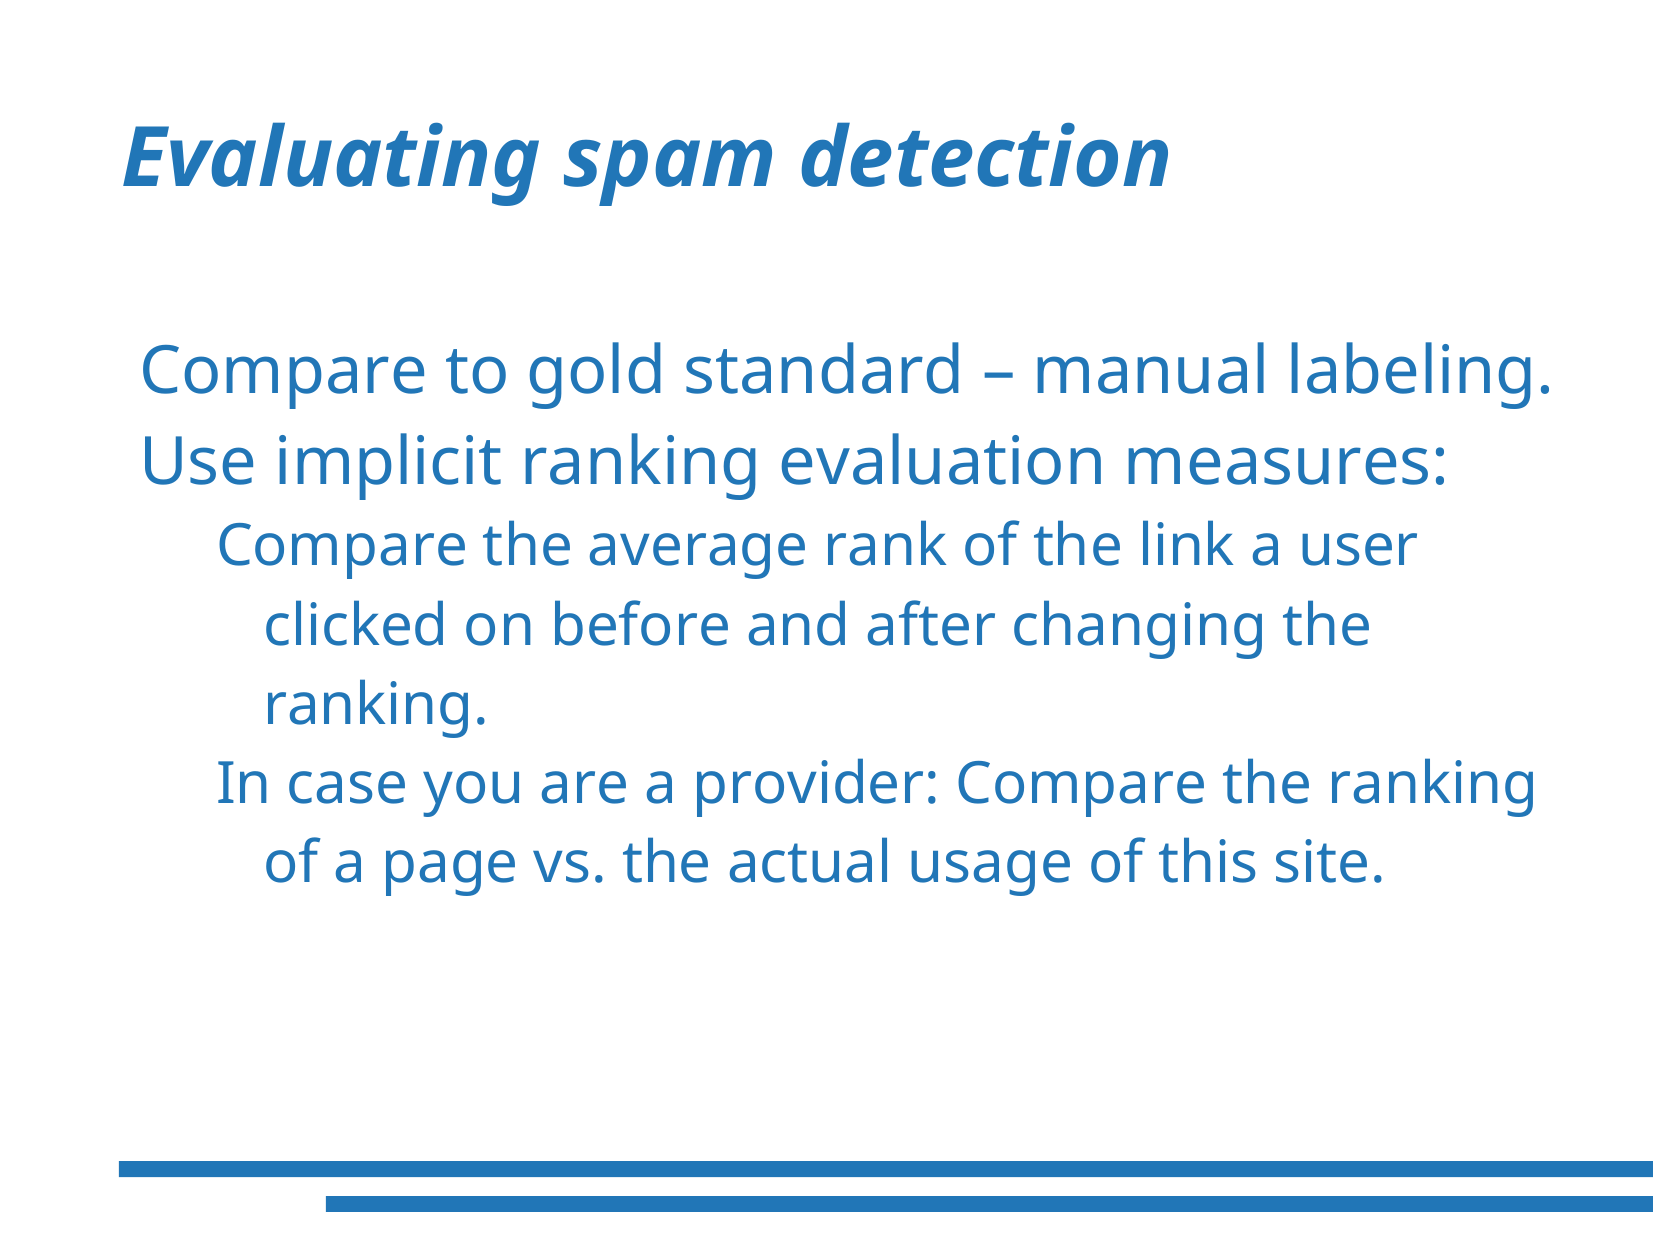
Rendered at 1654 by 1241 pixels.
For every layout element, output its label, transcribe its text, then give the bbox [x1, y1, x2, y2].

list Compare to gold standard – manual labeling. Use implicit ranking evaluation measures: Compare the average rank of the link a user clicked on before and after changing the ranking. In case you are a provider: Compare the ranking of a page vs. the actual usage of this site. [121, 322, 1561, 1133]
title Evaluating spam detection [121, 50, 1534, 258]
